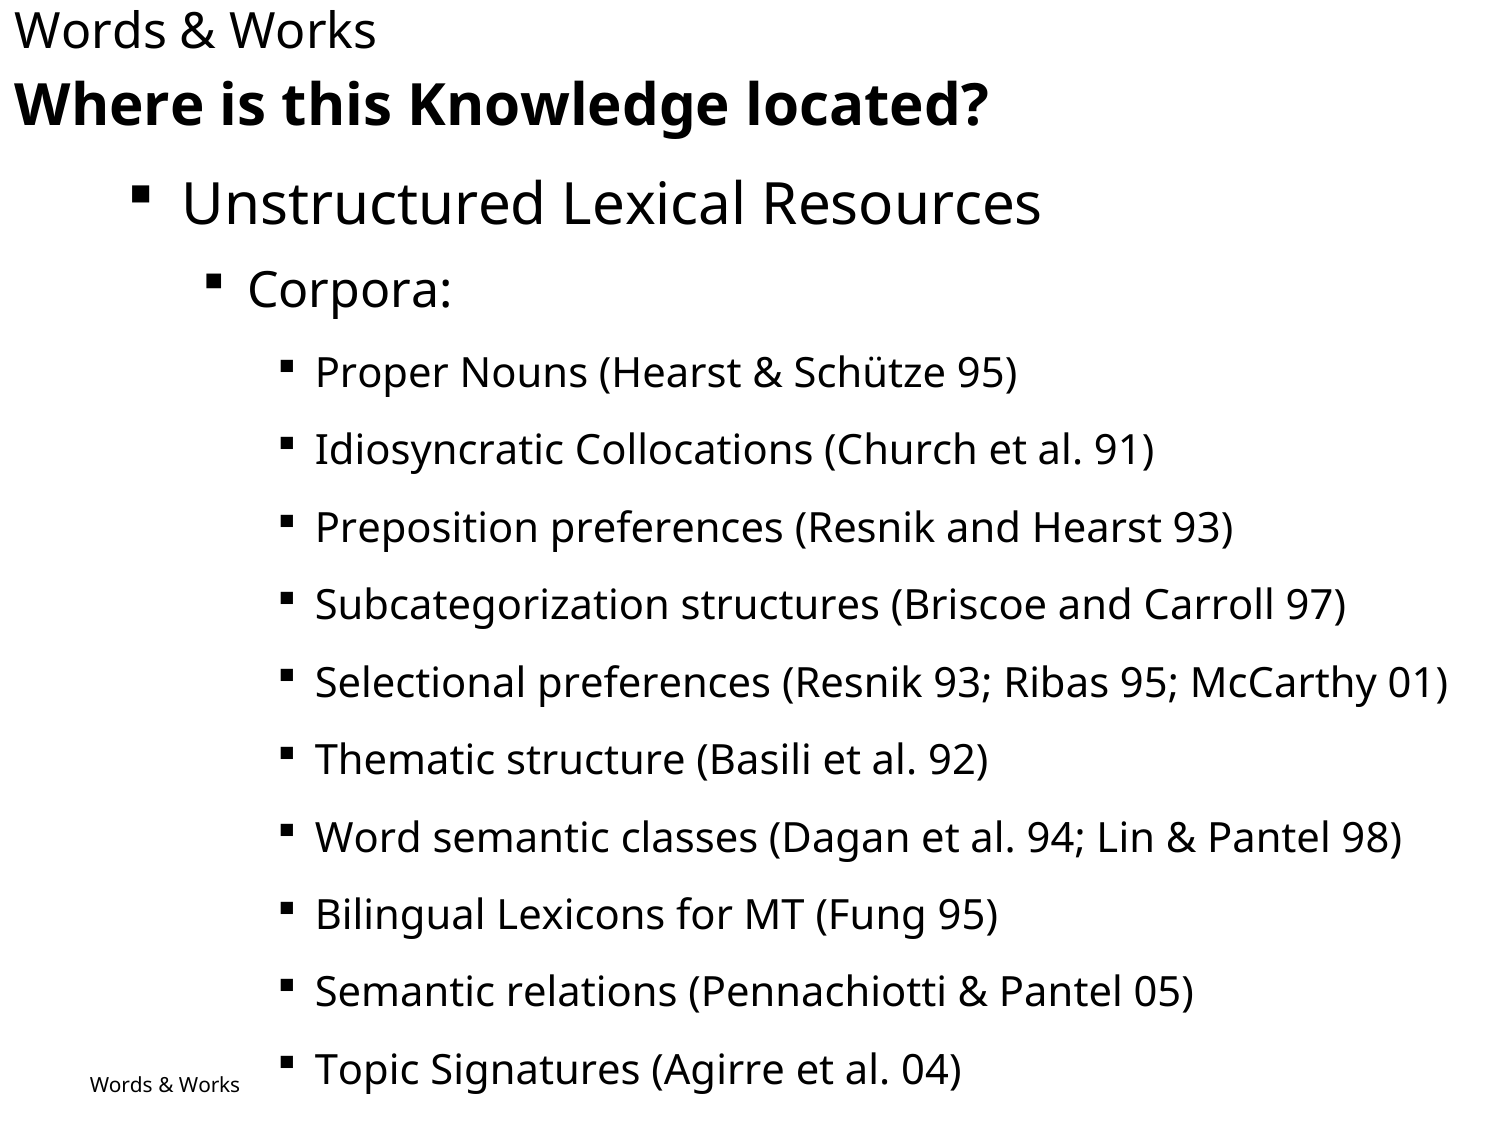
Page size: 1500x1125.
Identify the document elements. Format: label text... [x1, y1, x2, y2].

list Unstructured Lexical Resources Corpora: Proper Nouns (Hearst & Schütze 95) Idiosyncratic Collocations (Church et al. 91) Preposition preferences (Resnik and Hearst 93) Subcategorization structures (Briscoe and Carroll 97) Selectional preferences (Resnik 93; Ribas 95; McCarthy 01) Thematic structure (Basili et al. 92) Word semantic classes (Dagan et al. 94; Lin & Pantel 98) Bilingual Lexicons for MT (Fung 95) Semantic relations (Pennachiotti & Pantel 05) Topic Signatures (Agirre et al. 04) [112, 149, 1480, 1091]
title Words & Works Where is this Knowledge located? [0, 0, 1400, 150]
